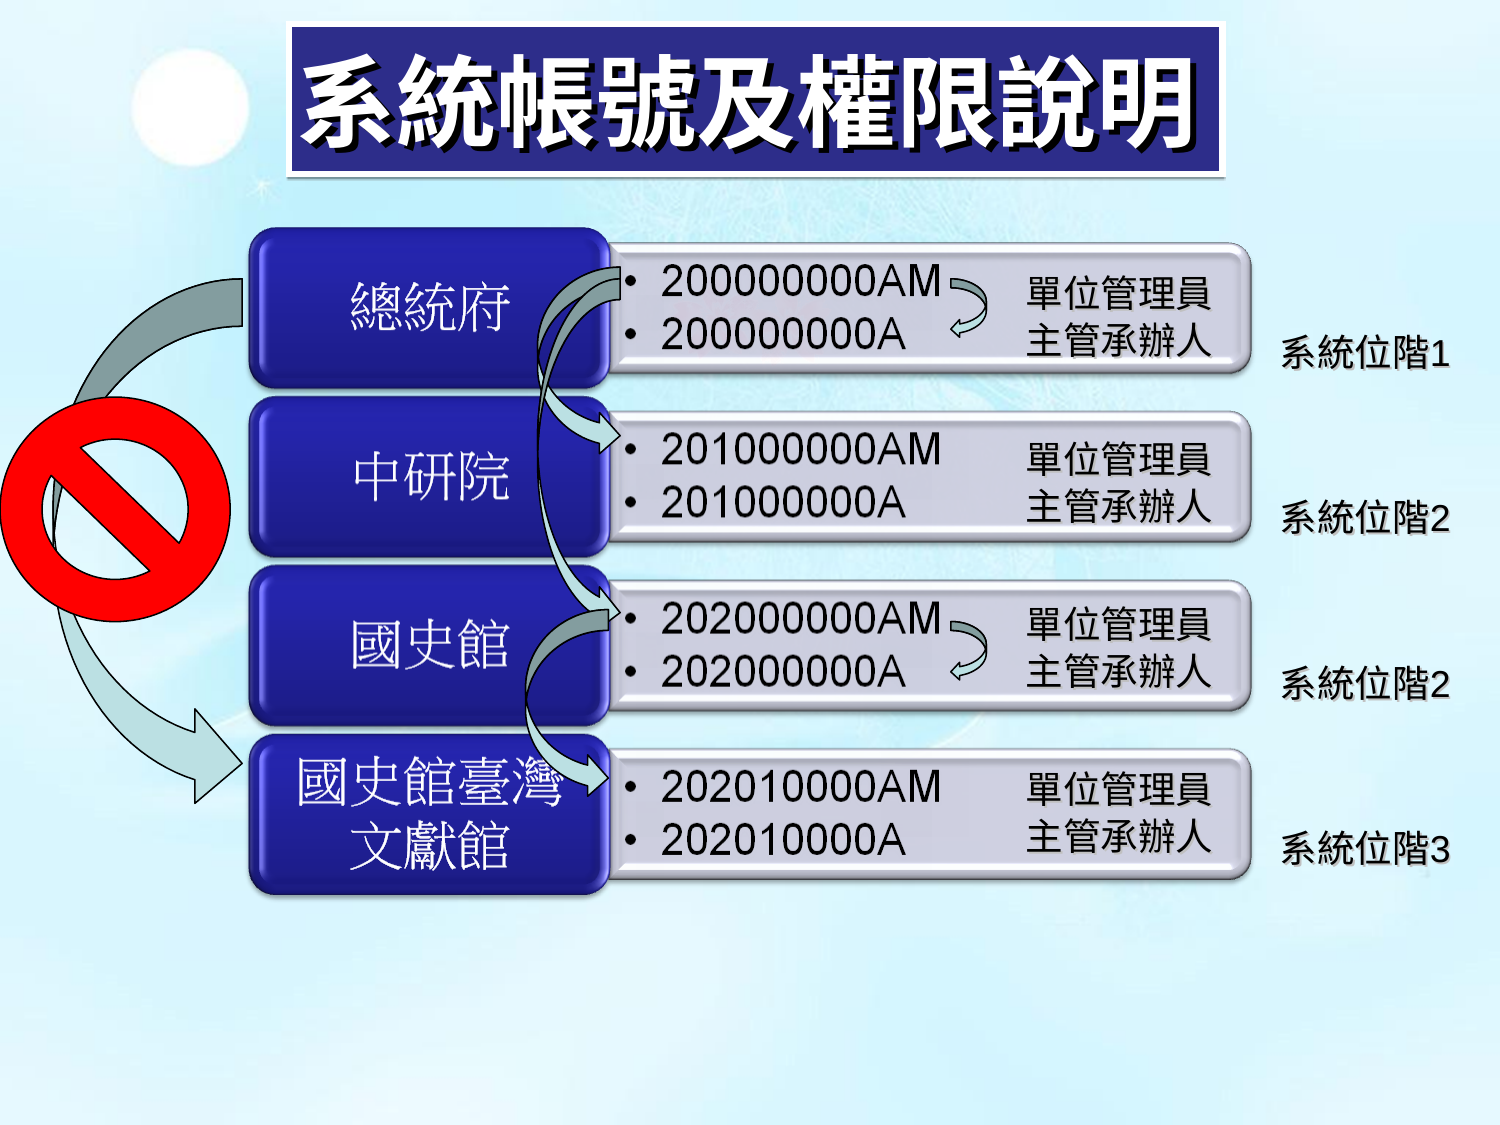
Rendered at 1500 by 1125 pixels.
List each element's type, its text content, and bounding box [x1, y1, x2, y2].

text_box 主管承辦人 [1018, 302, 1222, 378]
text_box [525, 267, 621, 797]
text_box 主管承辦人 [1018, 467, 1222, 543]
text_box 單位管理員 [1082, 453, 1092, 467]
picture [55, 487, 148, 579]
text_box 單位管理員 [1082, 618, 1092, 633]
text_box 單位管理員 [1018, 751, 1222, 798]
text_box 系統位階2 [1272, 645, 1459, 720]
text_box 單位管理員 [1082, 783, 1092, 798]
text_box 單位管理員 [1018, 420, 1222, 467]
text_box 系統位階1 [1272, 314, 1459, 389]
picture [82, 440, 188, 542]
text_box 單位管理員 [1075, 614, 1082, 633]
text_box 主管承辦人 [1018, 798, 1222, 874]
text_box [950, 621, 987, 680]
text_box 單位管理員 [1075, 449, 1081, 467]
text_box 單位管理員 [1018, 586, 1222, 633]
text_box 單位管理員 [1075, 779, 1082, 798]
text_box 主管承辦人 [1018, 633, 1222, 708]
text_box [0, 278, 243, 804]
text_box [950, 278, 987, 338]
text_box 系統位階3 [1272, 810, 1459, 886]
text_box 單位管理員 [1018, 255, 1222, 302]
text_box 單位管理員 [1082, 287, 1092, 302]
text_box 單位管理員 [1075, 283, 1082, 302]
title 系統帳號及權限說明 [289, 24, 1223, 175]
text_box 系統位階2 [1272, 479, 1459, 555]
picture [43, 477, 54, 544]
picture [0, 0, 1500, 1125]
